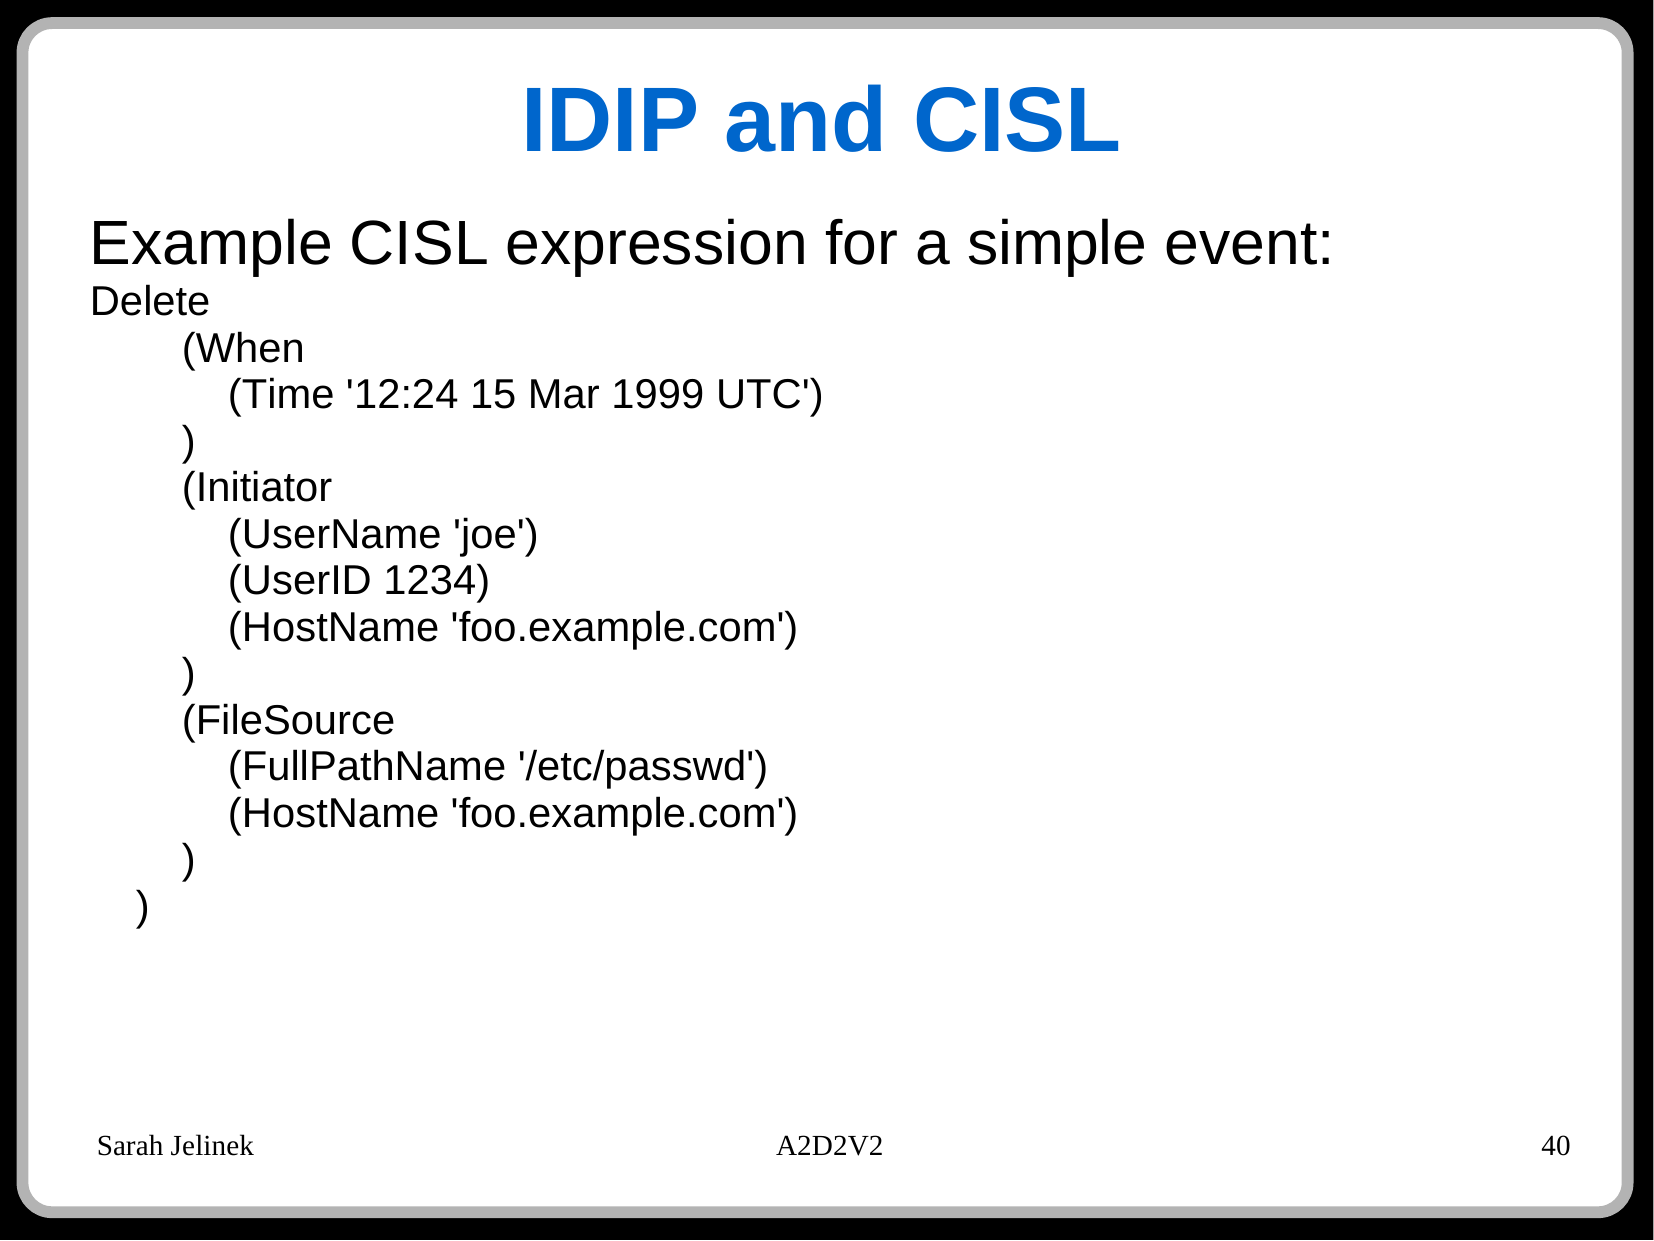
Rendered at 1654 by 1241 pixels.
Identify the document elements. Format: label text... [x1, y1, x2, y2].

title IDIP and CISL [67, 56, 1577, 185]
list Example CISL expression for a simple event: Delete (When (Time '12:24 15 Mar 1999 UTC') ) (Initiator (UserName 'joe') (UserID 1234) (HostName 'foo.example.com') ) (FileSource (FullPathName '/etc/passwd') (HostName 'foo.example.com') ) ) [72, 208, 1591, 1110]
